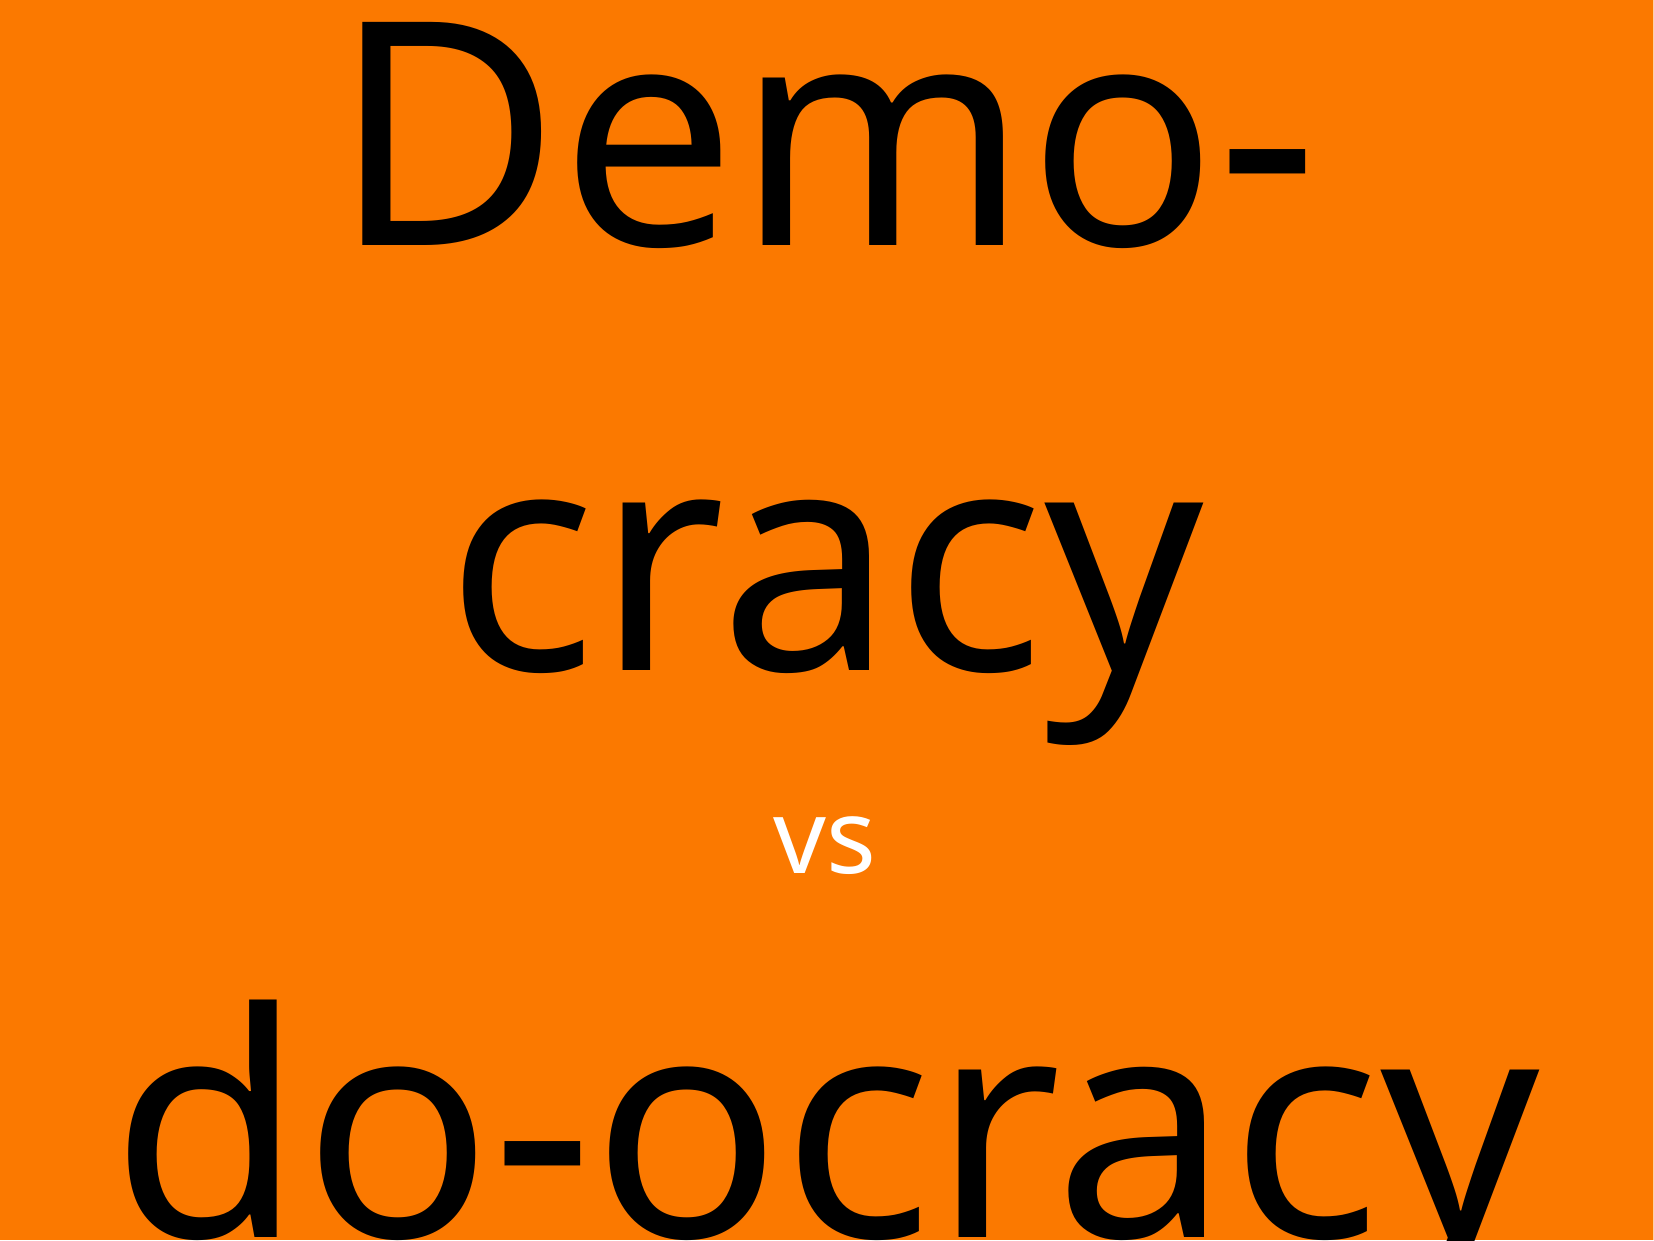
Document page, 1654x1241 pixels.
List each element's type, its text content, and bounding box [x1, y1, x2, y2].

text_box Demo-cracy vs do-ocracy [0, 0, 1651, 1241]
